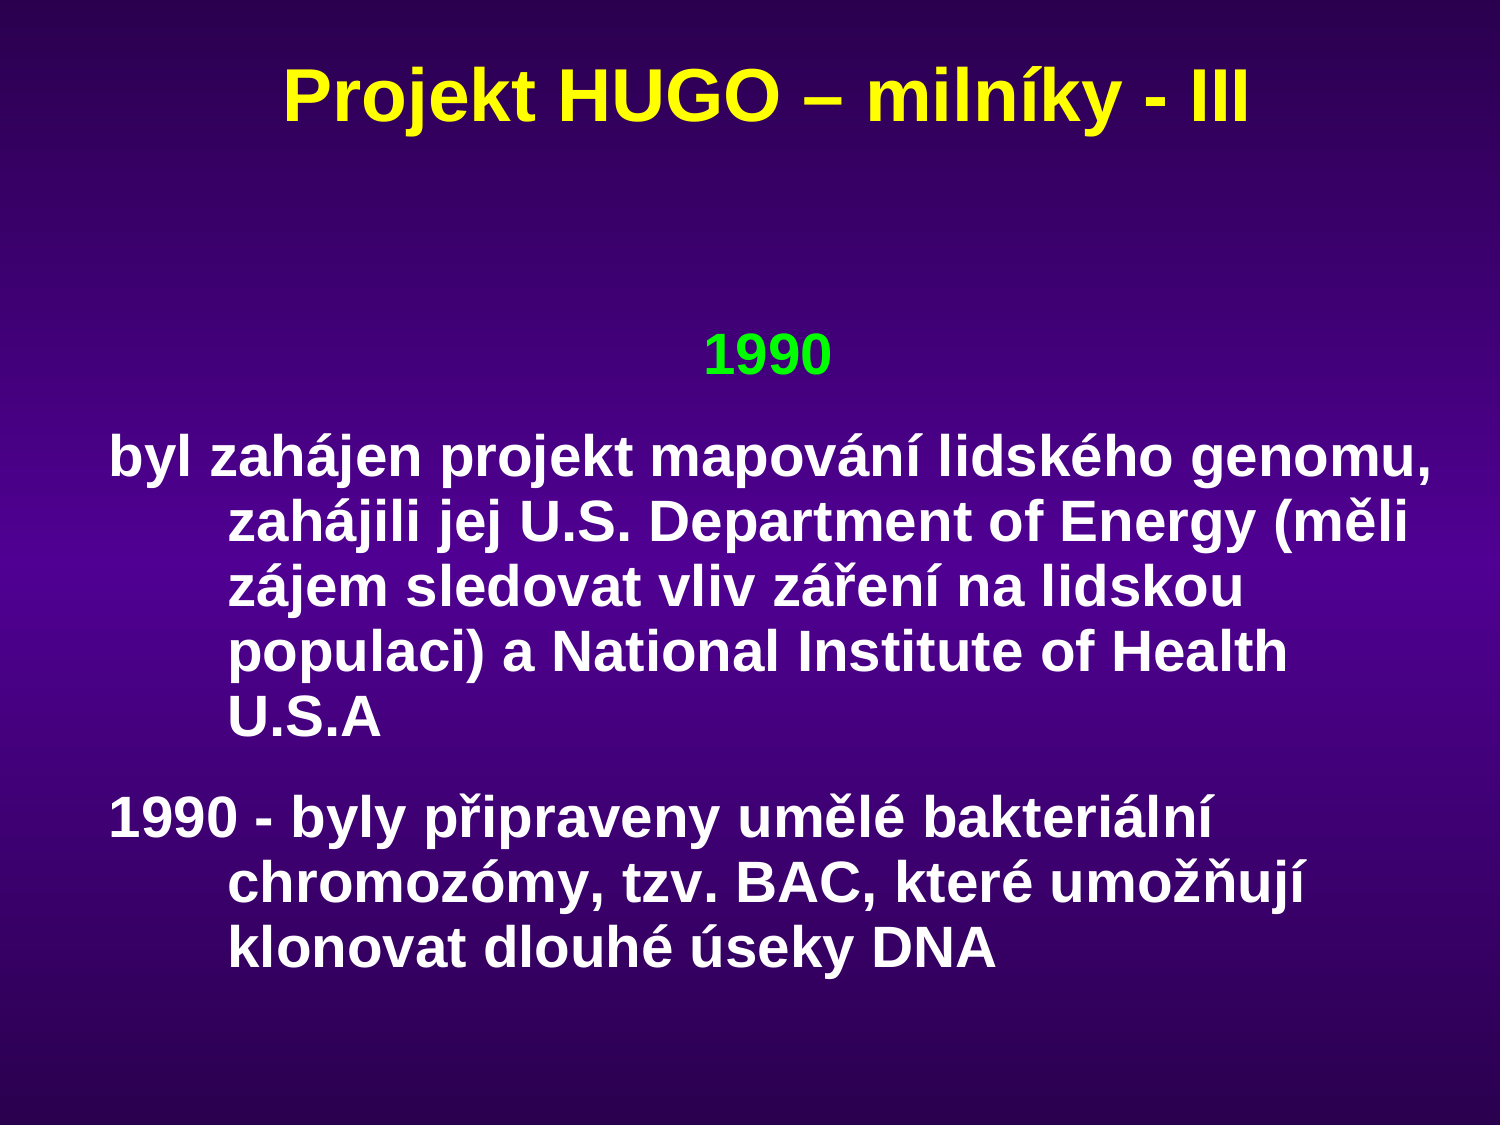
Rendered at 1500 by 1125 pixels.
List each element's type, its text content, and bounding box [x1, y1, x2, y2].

title Projekt HUGO – milníky - III [88, 42, 1447, 149]
text_box 1990 byl zahájen projekt mapování lidského genomu, zahájili jej U.S. Department of Energy (měli zájem sledovat vliv záření na lidskou populaci) a National Institute of Health U.S.A 1990 - byly připraveny umělé bakteriální chromozómy, tzv. BAC, které umožňují klonovat dlouhé úseky DNA [64, 314, 1459, 988]
